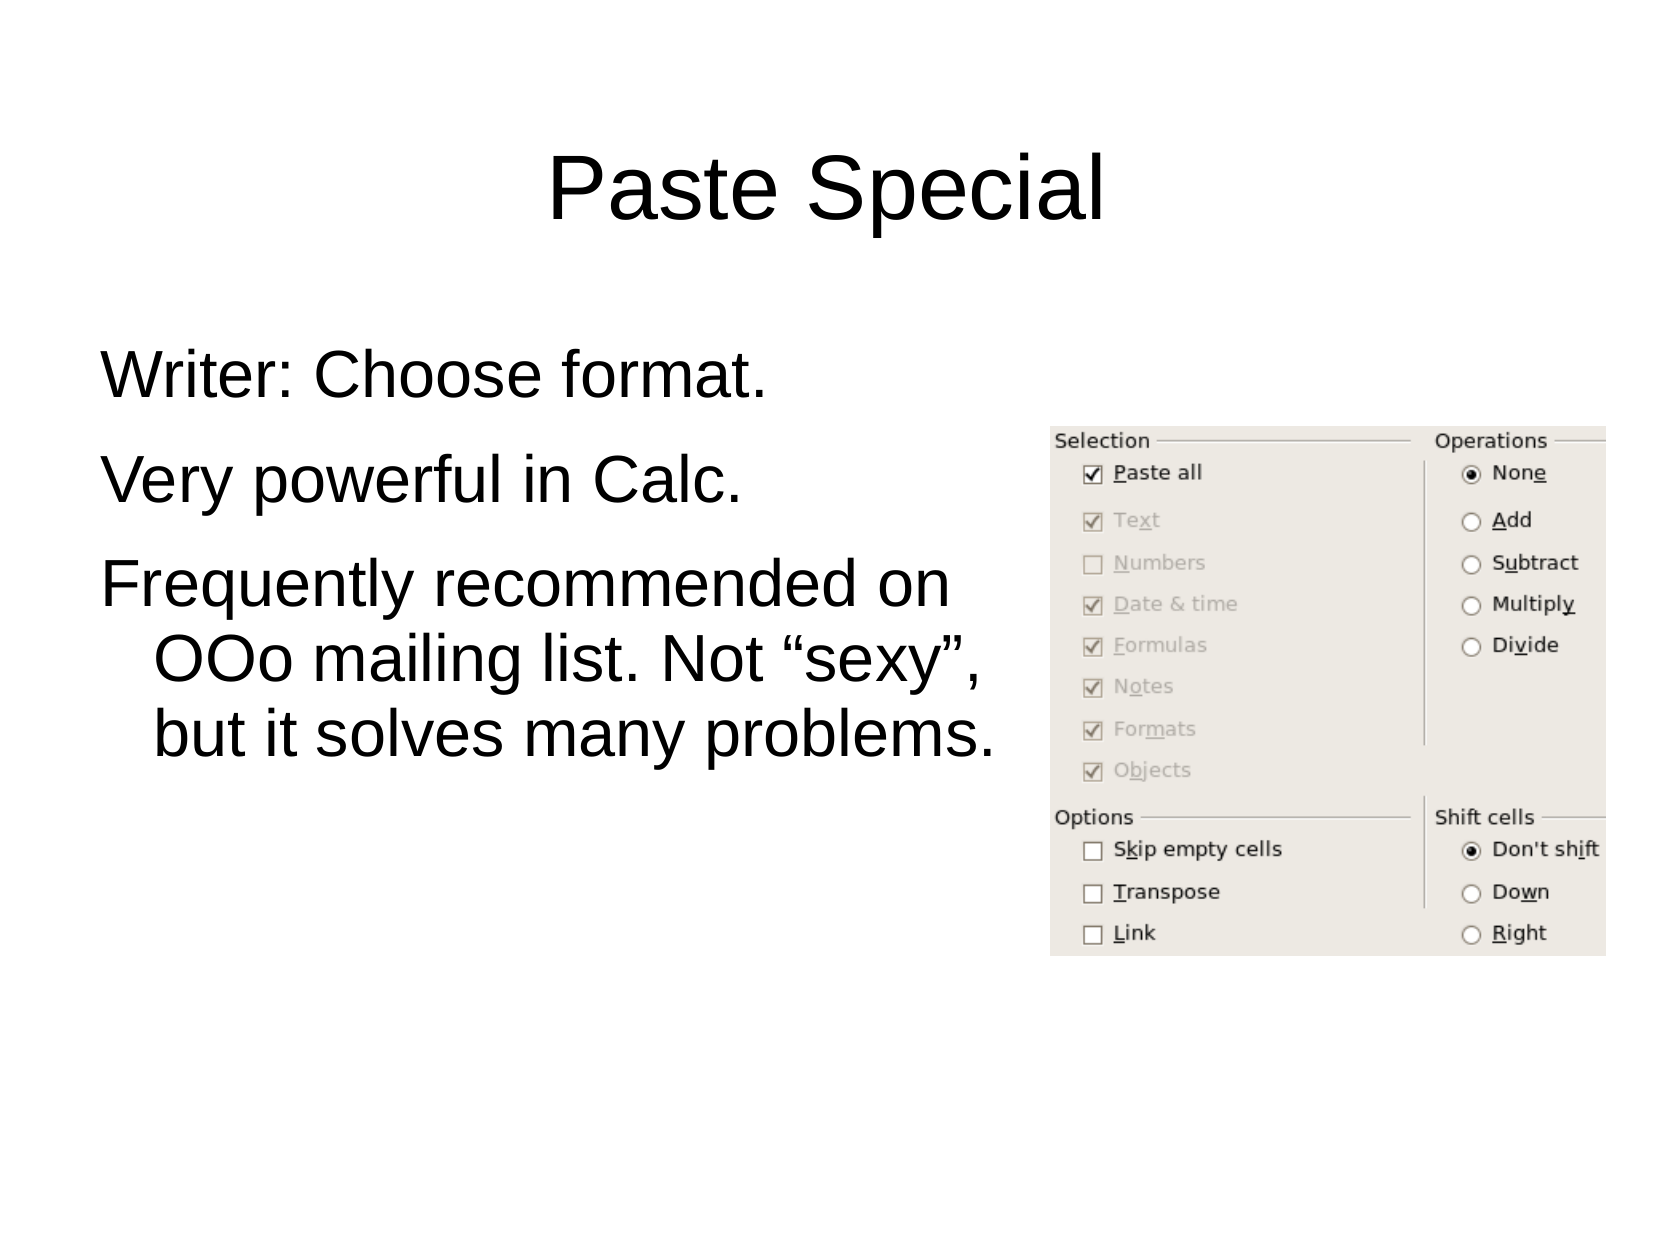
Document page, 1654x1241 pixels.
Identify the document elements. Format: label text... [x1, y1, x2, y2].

title Paste Special [82, 75, 1571, 301]
picture [1050, 426, 1606, 956]
list Writer: Choose format. Very powerful in Calc. Frequently recommended on OOo mailing list. Not “sexy”, but it solves many problems. [82, 337, 1013, 1094]
